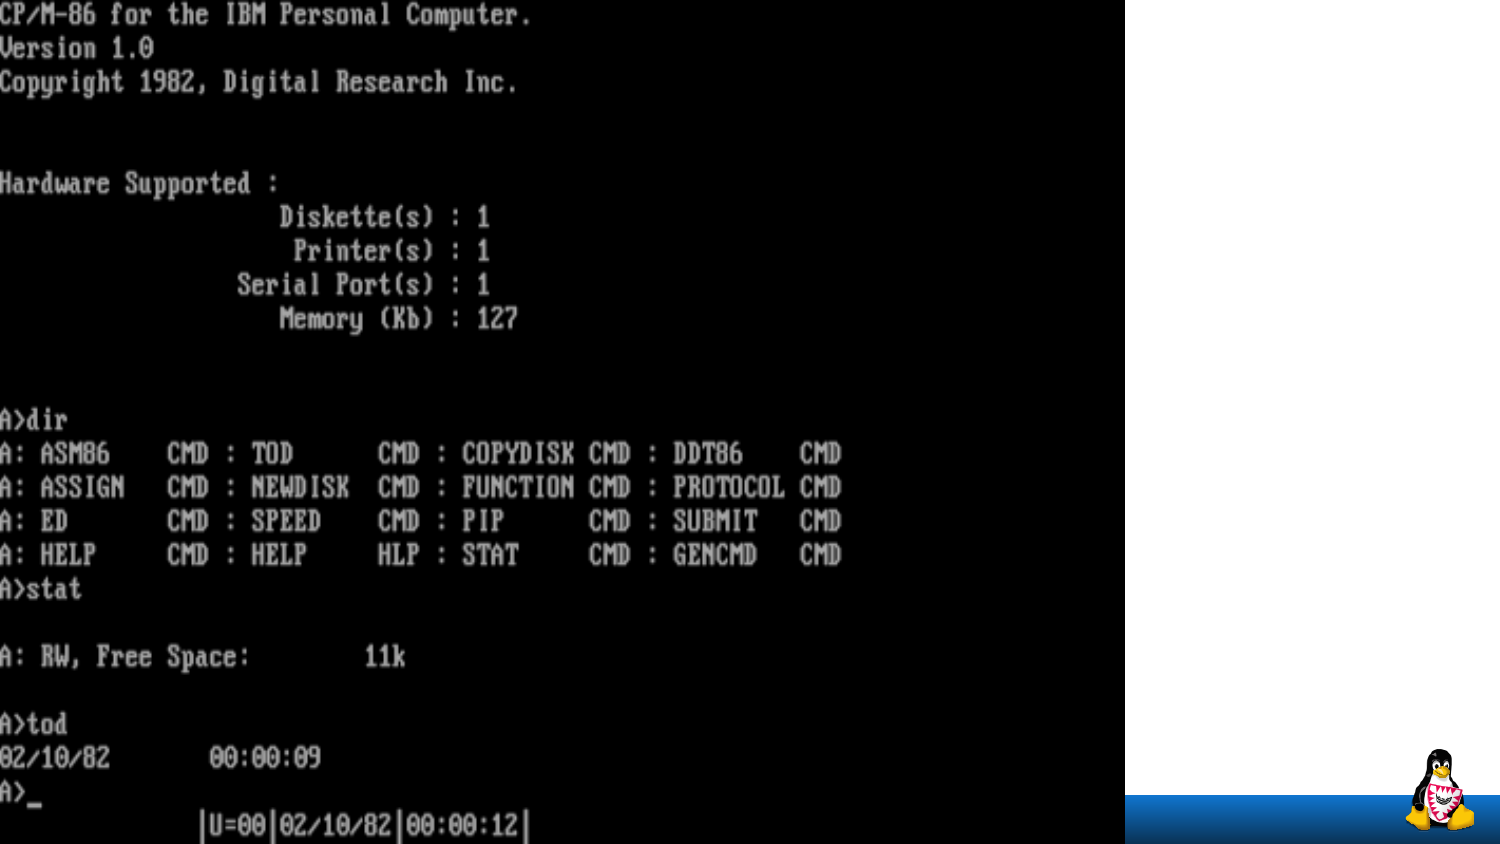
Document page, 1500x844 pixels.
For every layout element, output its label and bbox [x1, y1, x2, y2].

picture [0, 0, 1125, 844]
picture [1399, 749, 1480, 830]
